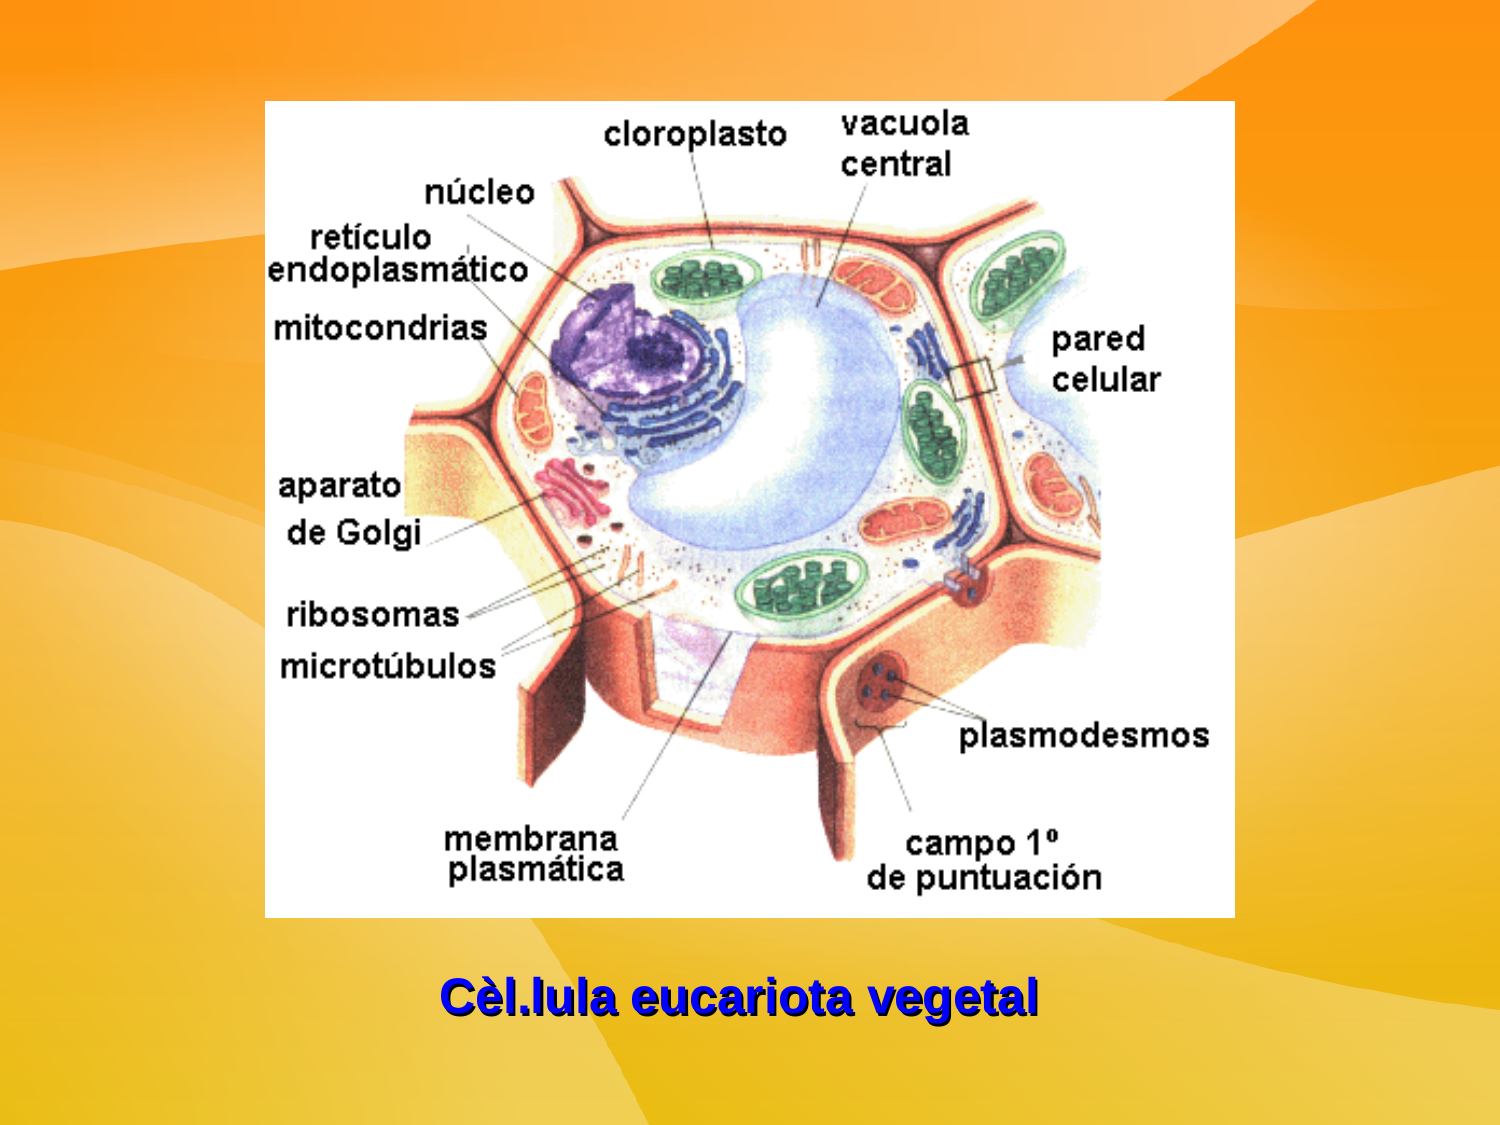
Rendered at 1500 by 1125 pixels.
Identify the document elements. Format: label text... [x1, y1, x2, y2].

picture [0, 0, 1500, 1125]
text_box Cèl.lula eucariota vegetal [425, 956, 1158, 1032]
